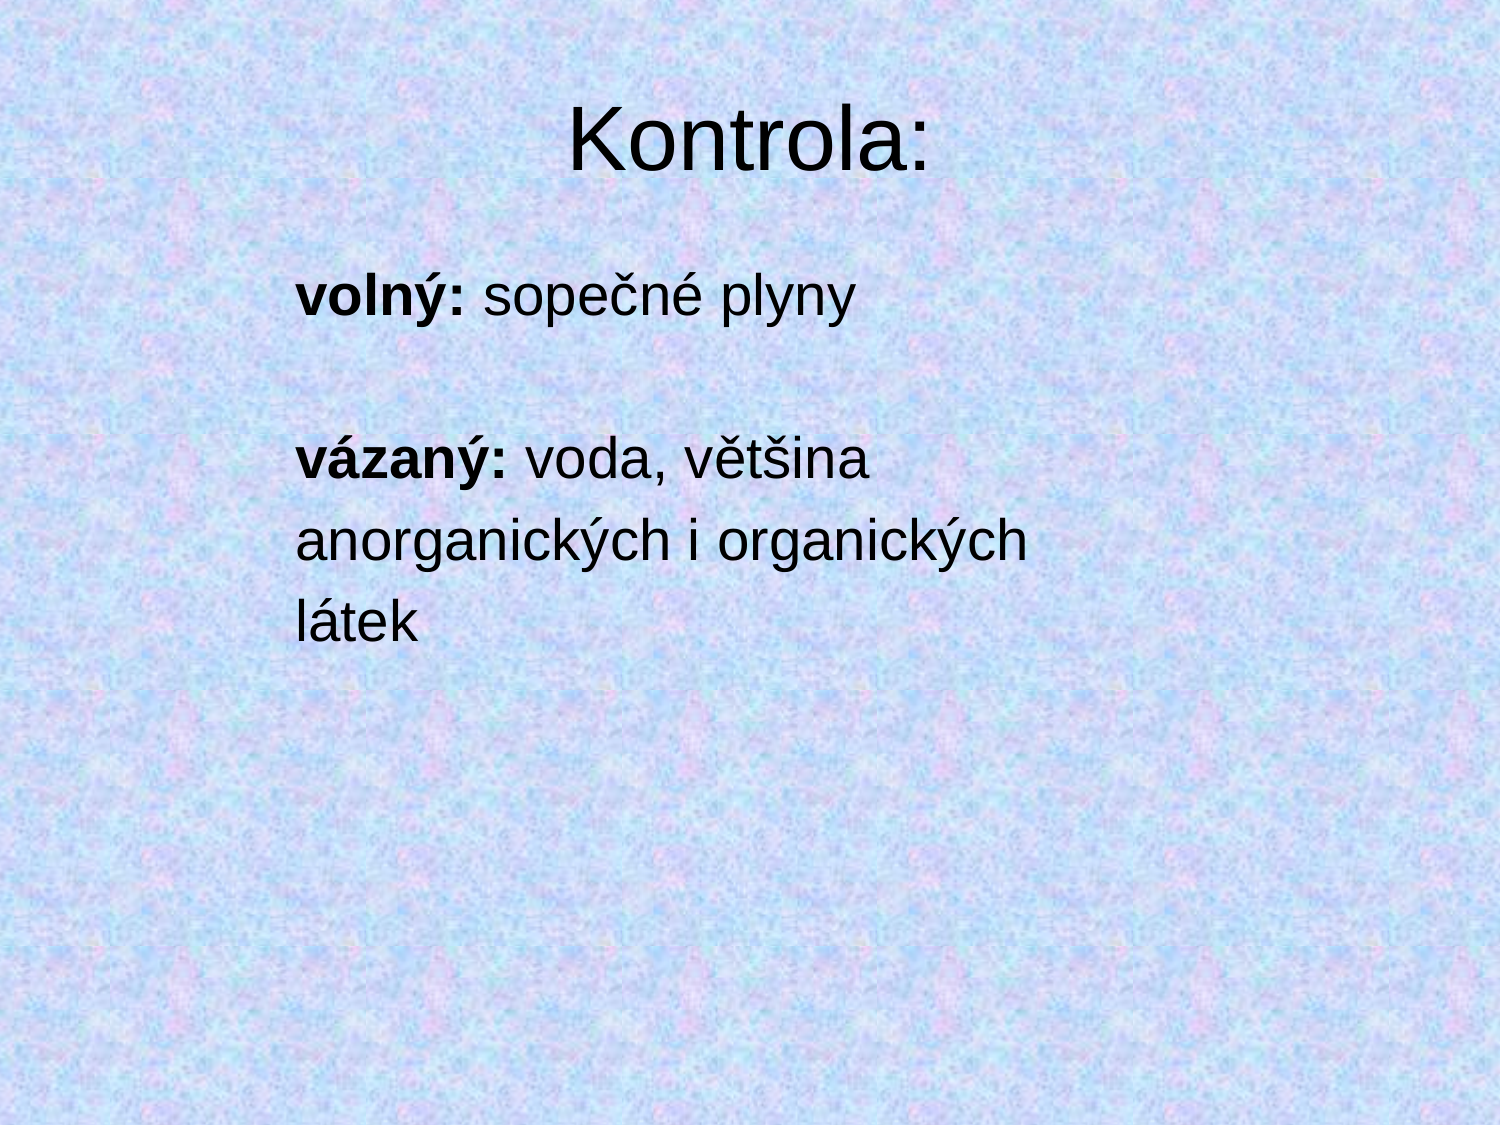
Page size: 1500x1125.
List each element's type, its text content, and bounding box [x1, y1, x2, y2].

list volný: sopečné plyny vázaný: voda, většina anorganických i organických látek [295, 262, 1063, 1006]
picture [0, 0, 1500, 1125]
title Kontrola: [75, 21, 1426, 257]
